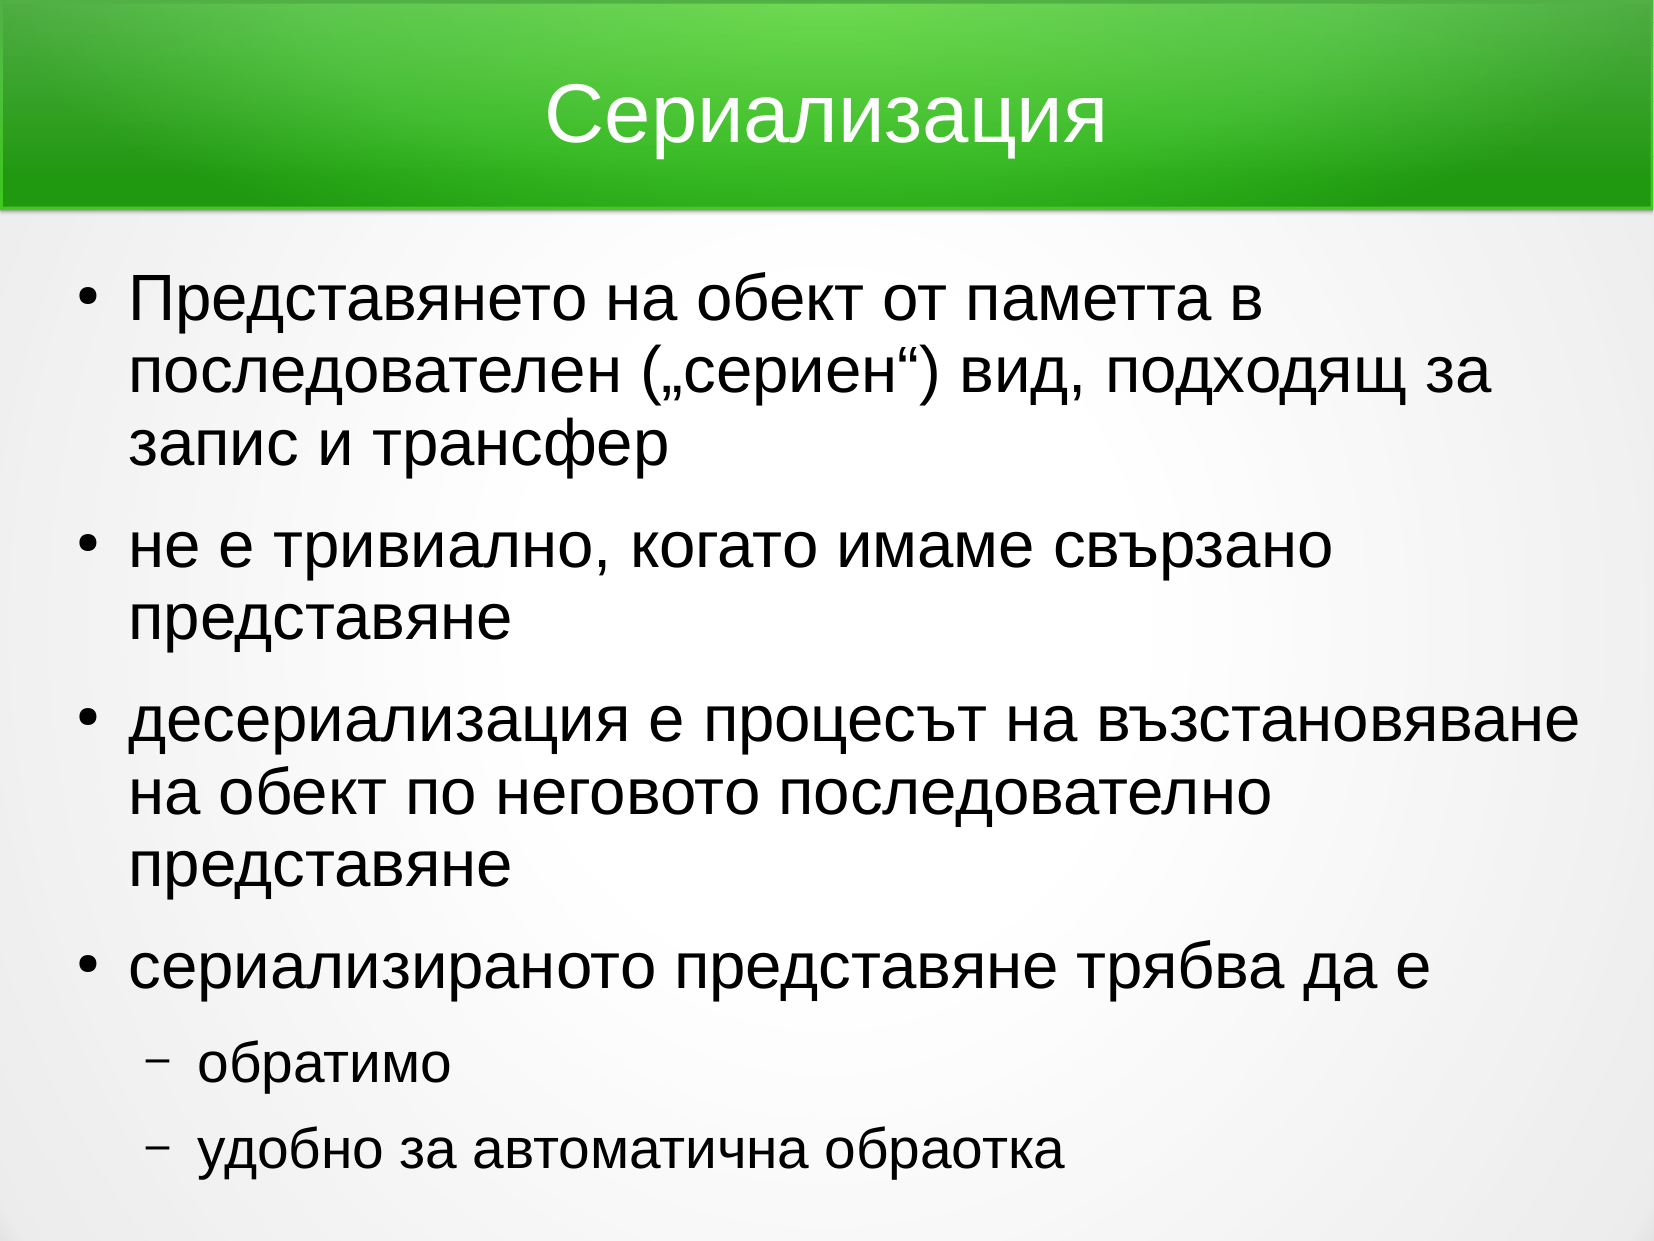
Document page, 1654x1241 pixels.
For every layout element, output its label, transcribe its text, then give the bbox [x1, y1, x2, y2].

title Сериализация [82, 49, 1571, 179]
list Представянето на обект от паметта в последователен („сериен“) вид, подходящ за запис и трансфер не е тривиално, когато имаме свързано представяне десериализация е процесът на възстановяване на обект по неговото последователно представяне сериализираното представяне трябва да е обратимо удобно за автоматична обраотка [59, 261, 1595, 1182]
